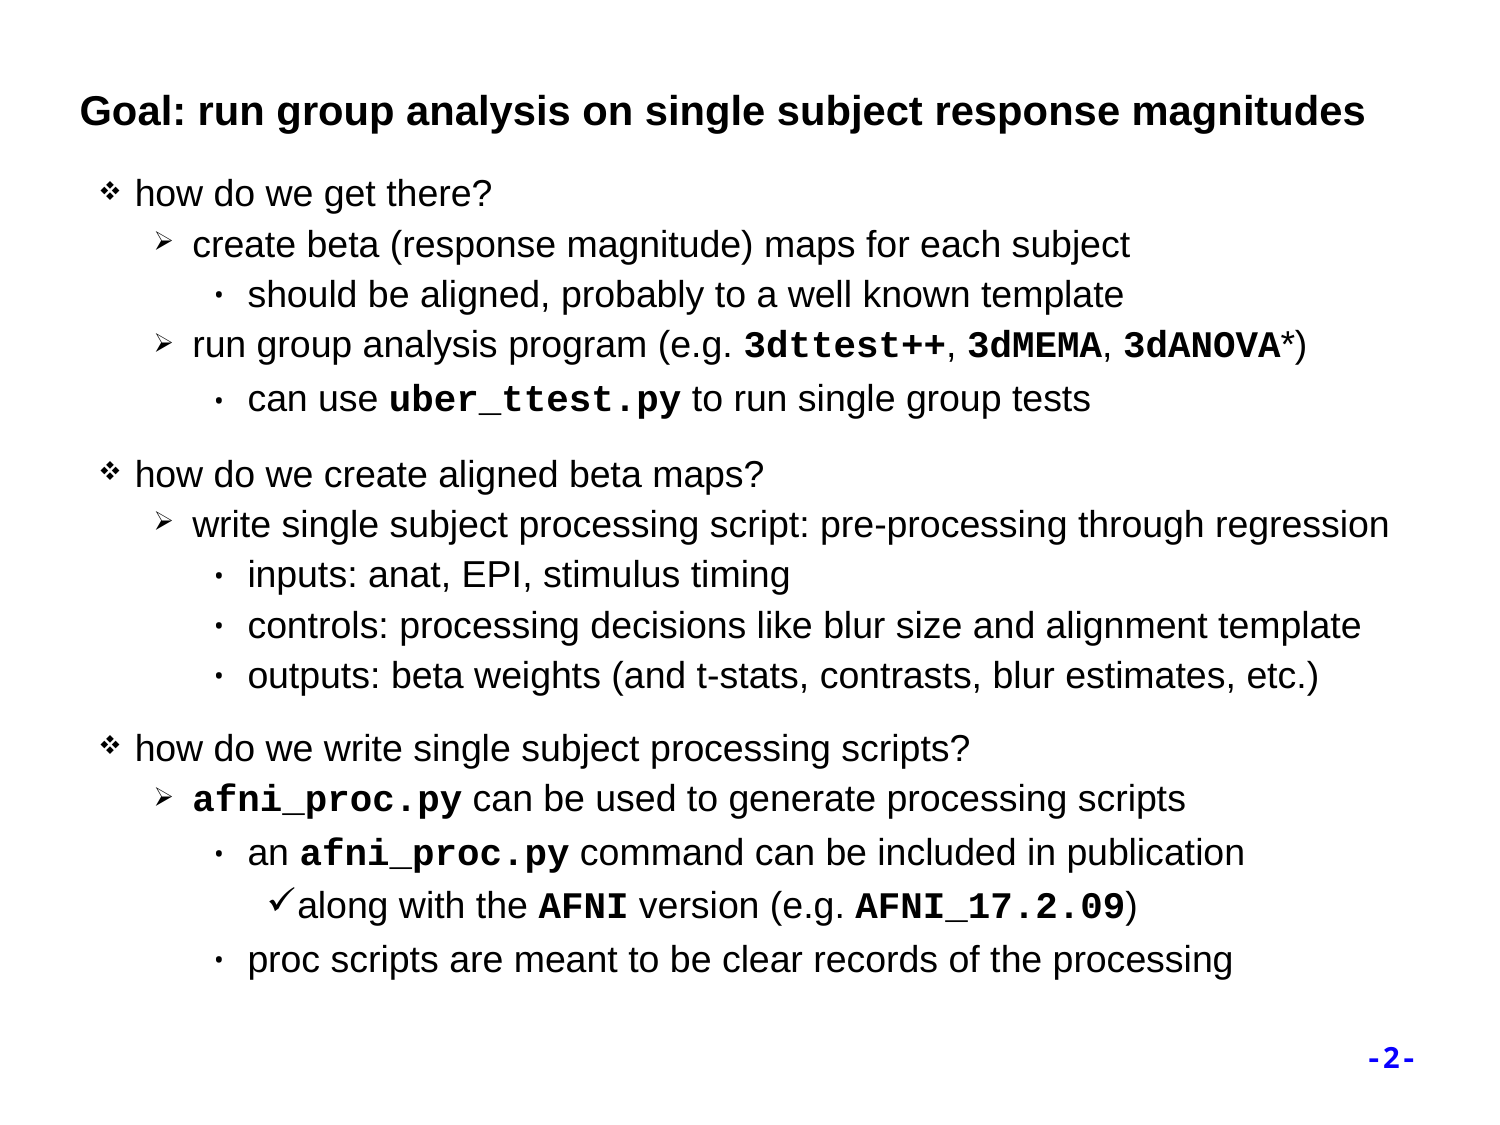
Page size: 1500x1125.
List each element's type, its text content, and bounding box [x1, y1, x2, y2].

list Goal: run group analysis on single subject response magnitudes how do we get there? create beta (response magnitude) maps for each subject should be aligned, probably to a well known template run group analysis program (e.g. 3dttest++, 3dMEMA, 3dANOVA*) can use uber_ttest.py to run single group tests how do we create aligned beta maps? write single subject processing script: pre-processing through regression inputs: anat, EPI, stimulus timing controls: processing decisions like blur size and alignment template outputs: beta weights (and t-stats, contrasts, blur estimates, etc.) how do we write single subject processing scripts? afni_proc.py can be used to generate processing scripts an afni_proc.py command can be included in publication along with the AFNI version (e.g. AFNI_17.2.09) proc scripts are meant to be clear records of the processing [26, 75, 1463, 1113]
